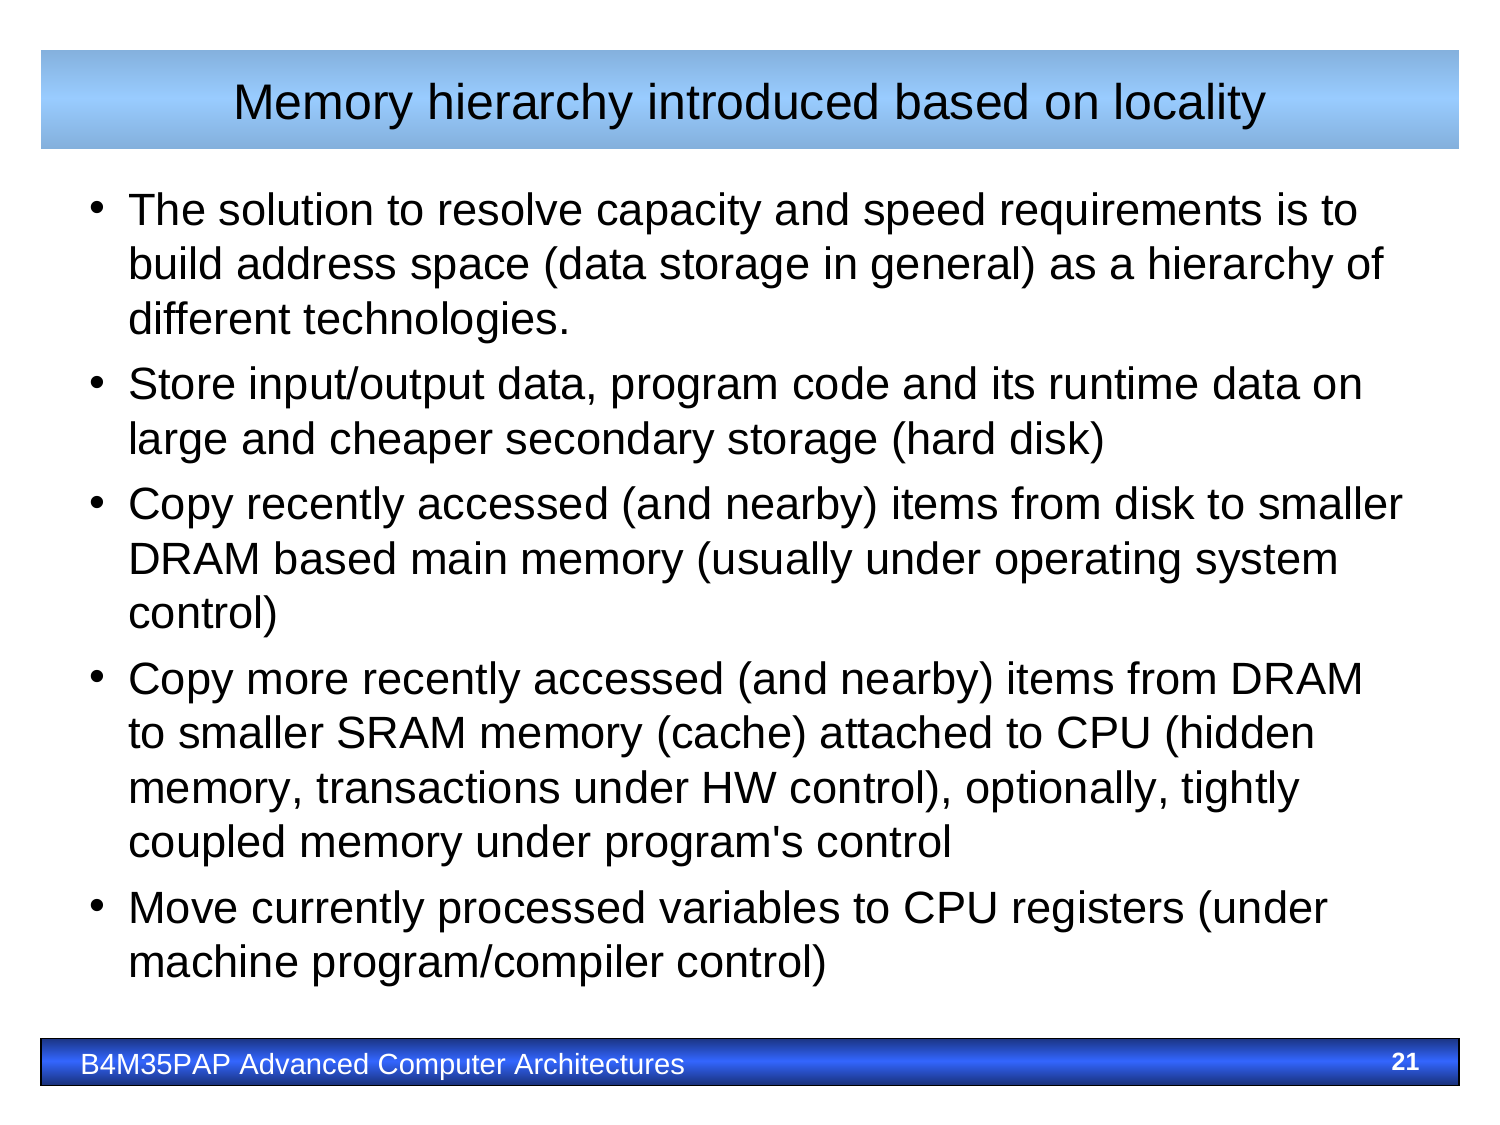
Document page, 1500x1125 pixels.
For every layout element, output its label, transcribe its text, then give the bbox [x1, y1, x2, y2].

title Memory hierarchy introduced based on locality [41, 50, 1459, 149]
list The solution to resolve capacity and speed requirements is to build address space (data storage in general) as a hierarchy of different technologies. Store input/output data, program code and its runtime data on large and cheaper secondary storage (hard disk) Copy recently accessed (and nearby) items from disk to smaller DRAM based main memory (usually under operating system control) Copy more recently accessed (and nearby) items from DRAM to smaller SRAM memory (cache) attached to CPU (hidden memory, transactions under HW control), optionally, tightly coupled memory under program's control Move currently processed variables to CPU registers (under machine program/compiler control) [75, 172, 1426, 1000]
